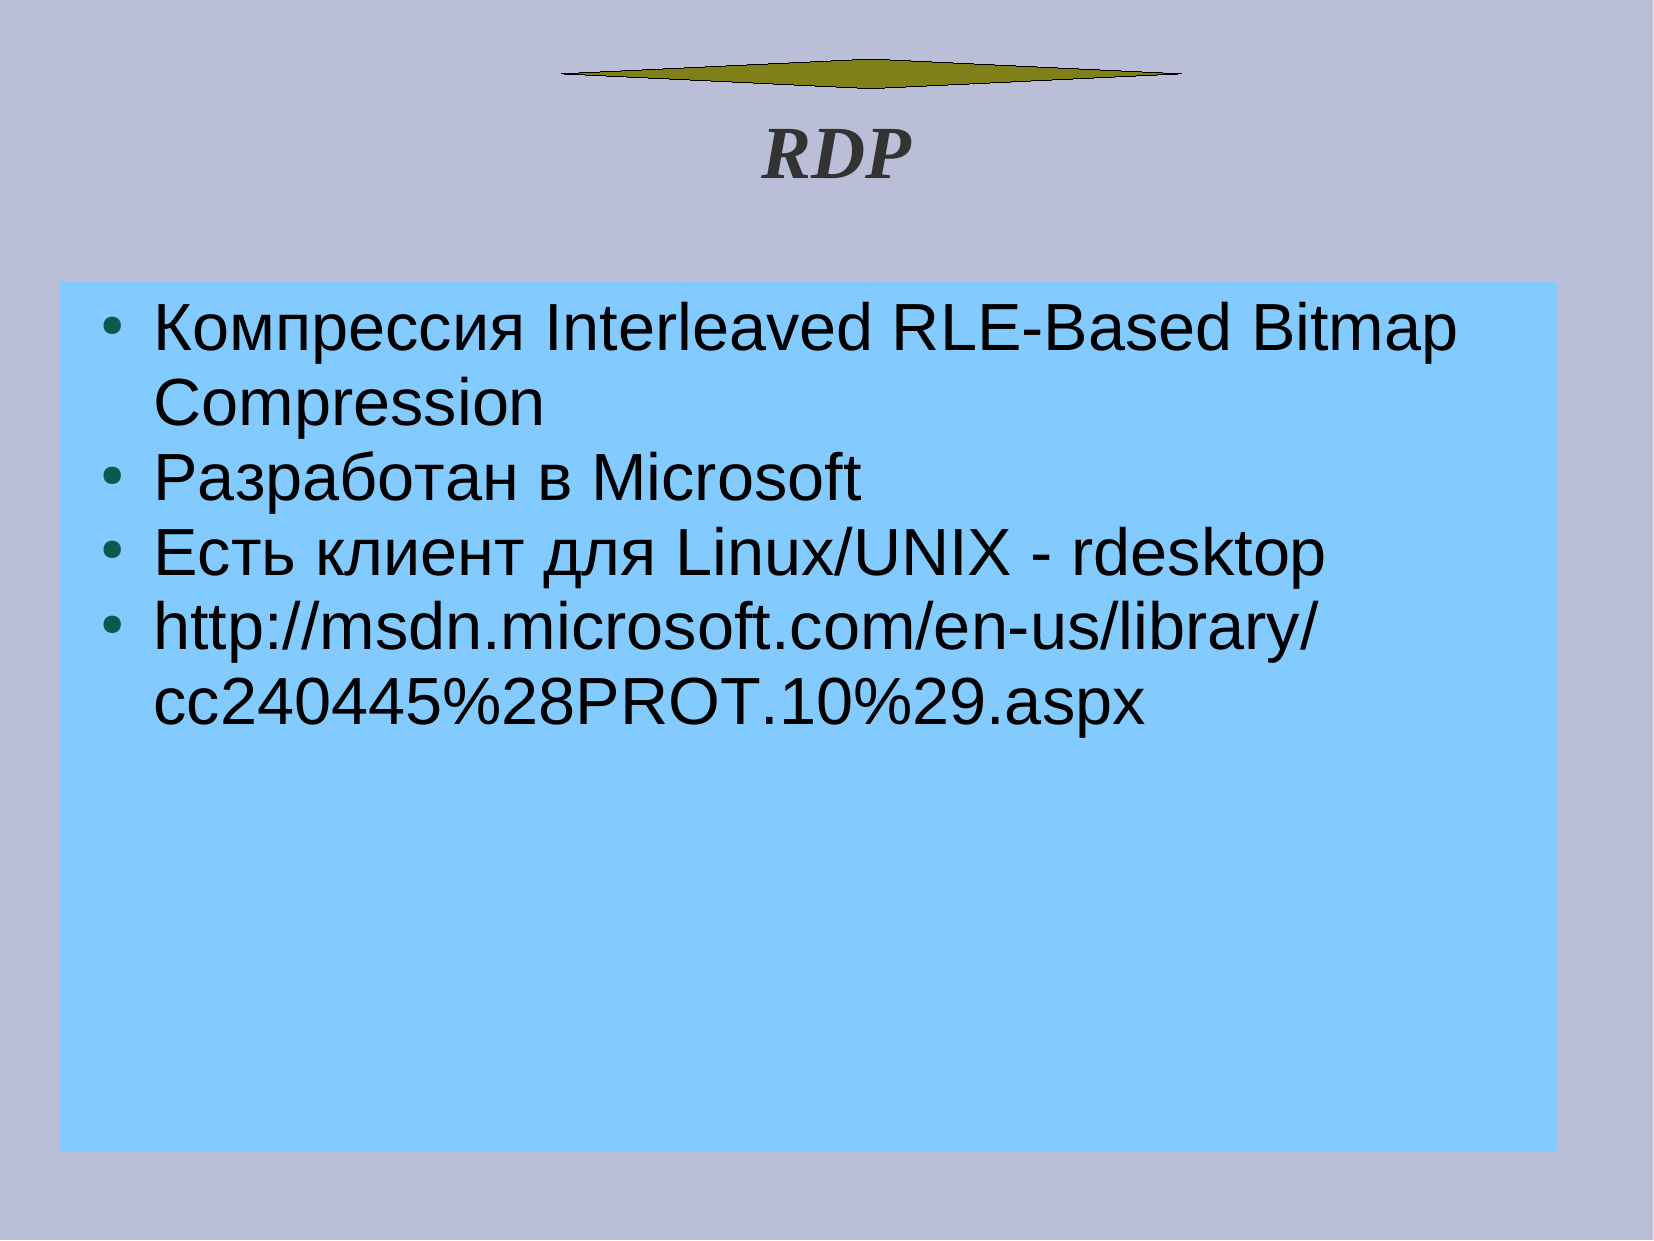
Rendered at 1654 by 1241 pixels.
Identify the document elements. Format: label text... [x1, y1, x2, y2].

list Компрессия Interleaved RLE-Based Bitmap Compression Разработан в Microsoft Есть клиент для Linux/UNIX - rdesktop http://msdn.microsoft.com/en-us/library/cc240445%28PROT.10%29.aspx [82, 290, 1571, 1094]
title RDP [82, 56, 1571, 250]
